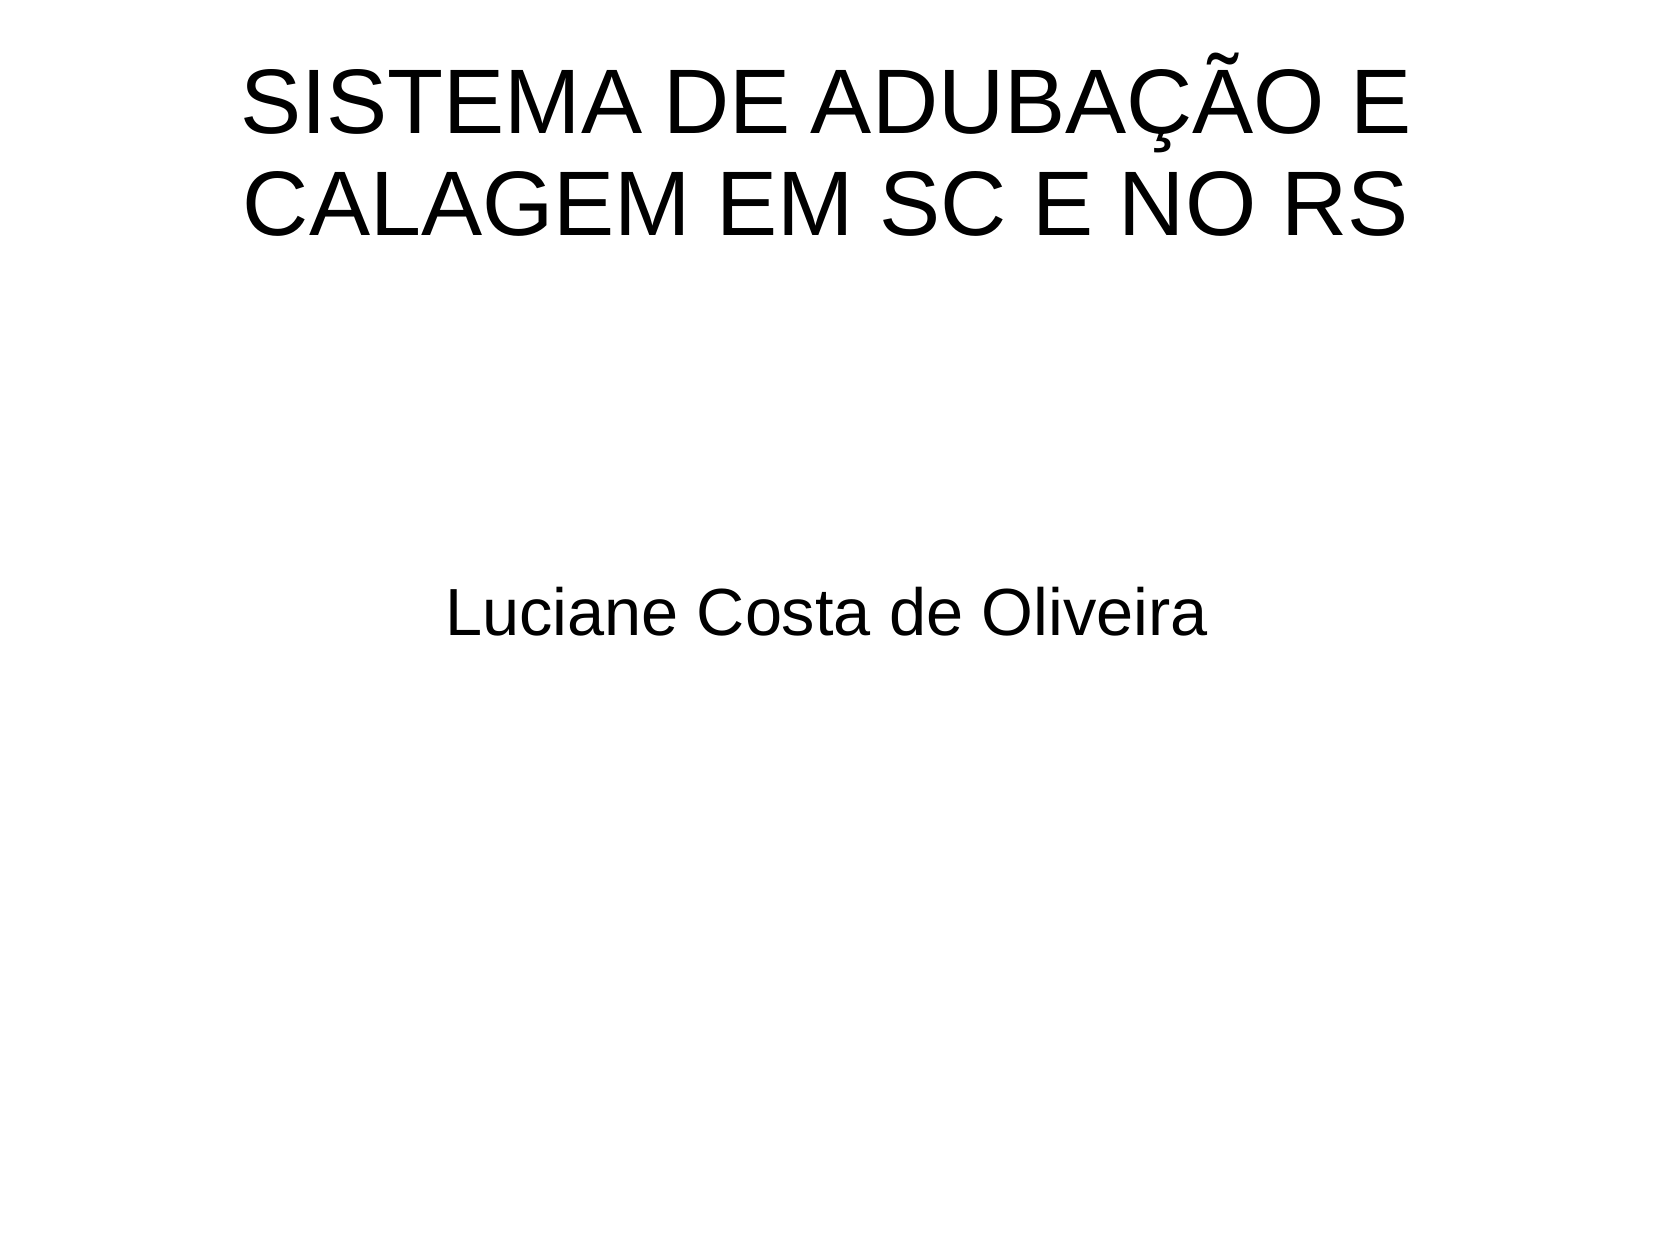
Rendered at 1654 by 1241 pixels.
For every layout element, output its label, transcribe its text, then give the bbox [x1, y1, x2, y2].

subtitle Luciane Costa de Oliveira [82, 290, 1571, 1010]
title SISTEMA DE ADUBAÇÃO E CALAGEM EM SC E NO RS [82, 49, 1571, 257]
